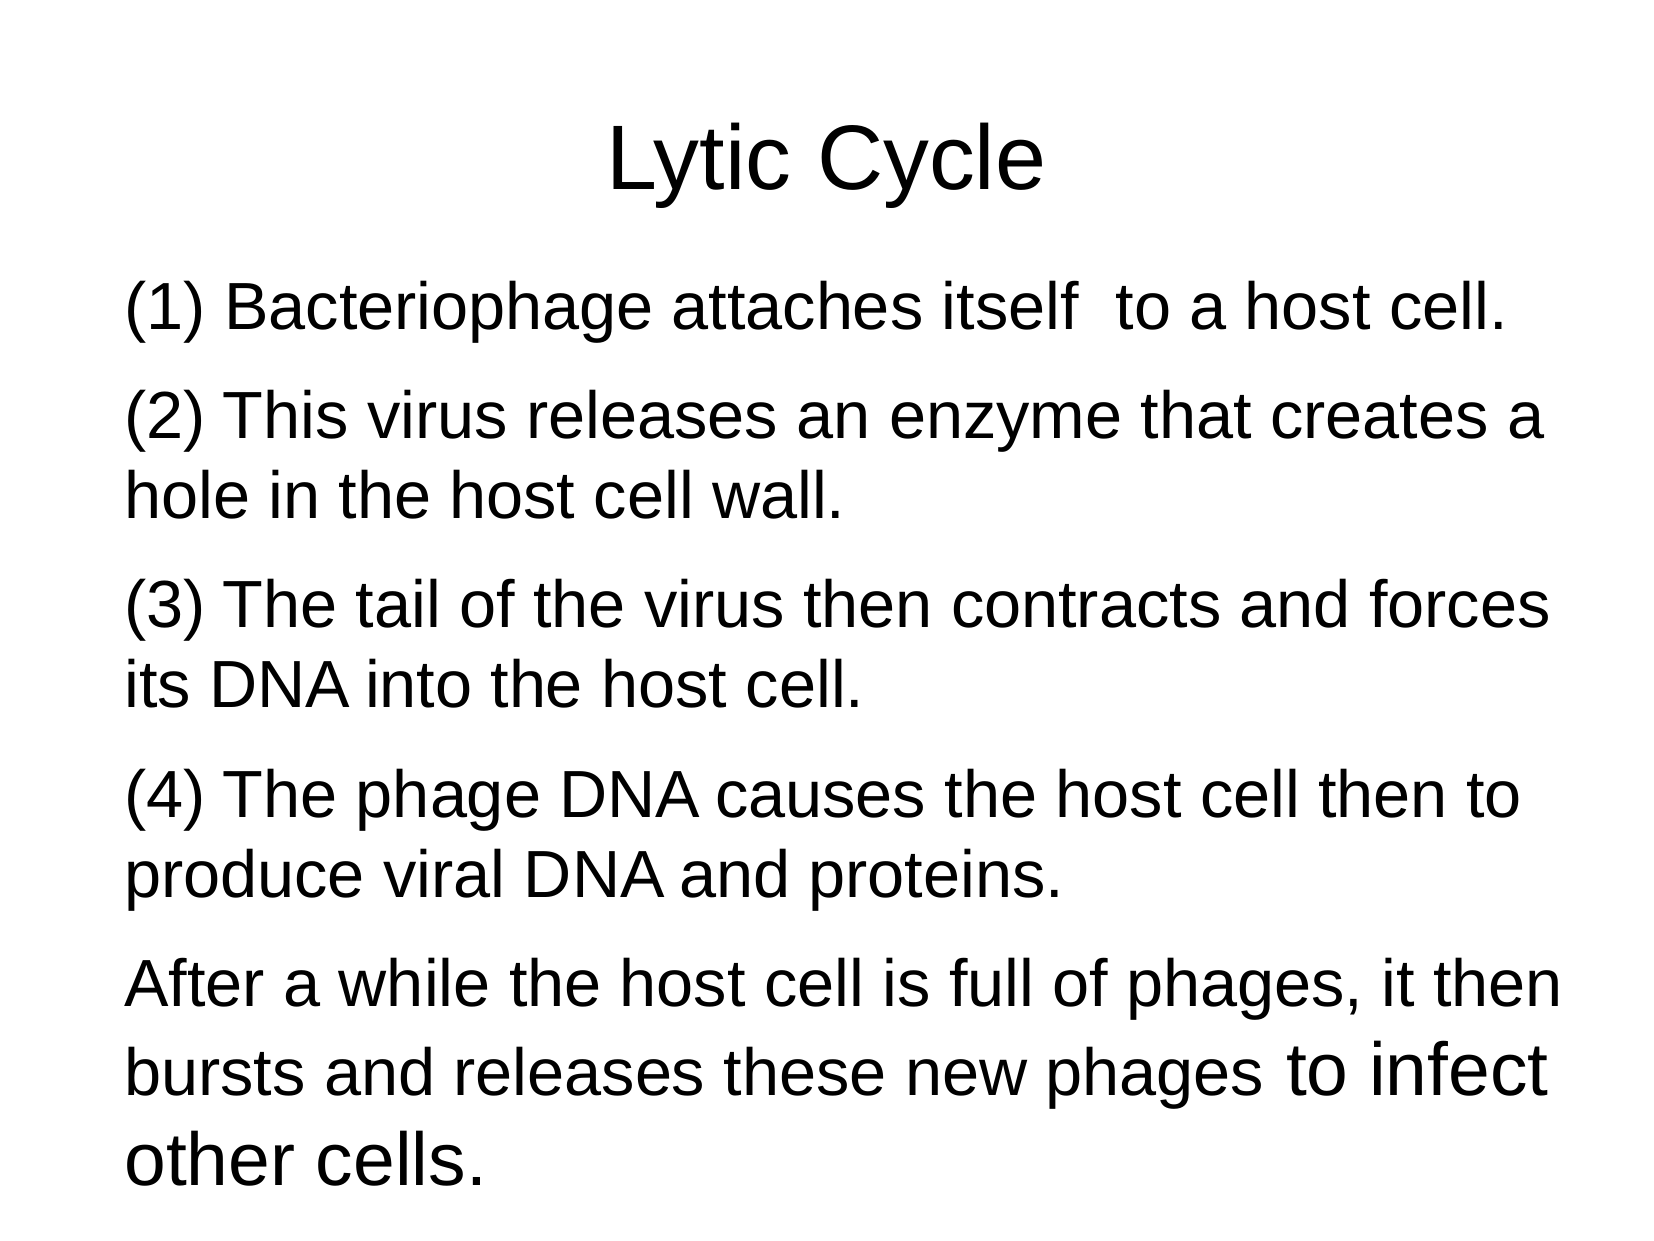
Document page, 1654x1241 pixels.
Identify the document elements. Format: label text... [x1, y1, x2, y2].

subtitle (1) Bacteriophage attaches itself to a host cell. (2) This virus releases an enzyme that creates a hole in the host cell wall. (3) The tail of the virus then contracts and forces its DNA into the host cell. (4) The phage DNA causes the host cell then to produce viral DNA and proteins. After a while the host cell is full of phages, it then bursts and releases these new phages to infect other cells. [124, 262, 1613, 1067]
title Lytic Cycle [82, 56, 1571, 250]
